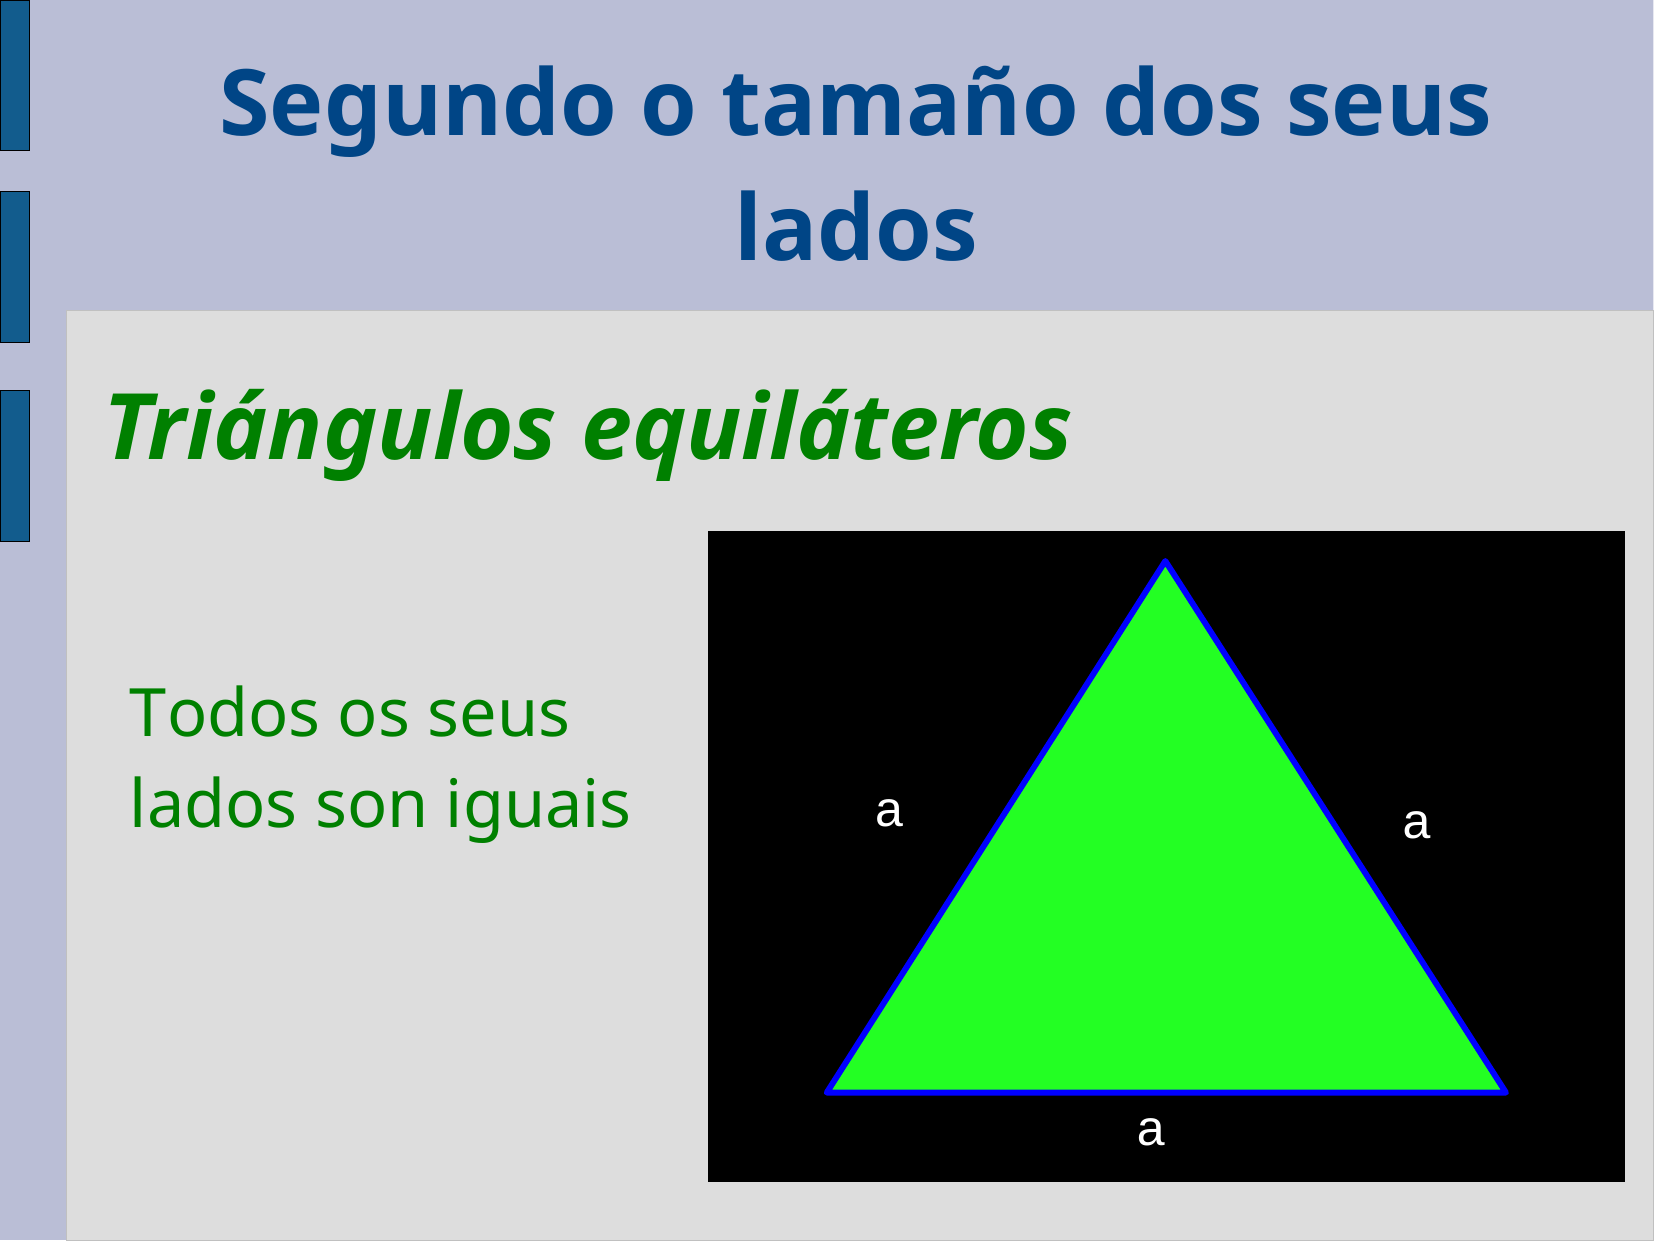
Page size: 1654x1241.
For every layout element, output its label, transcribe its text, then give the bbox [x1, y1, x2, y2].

text_box a [1387, 785, 1506, 857]
text_box a [860, 773, 979, 845]
text_box a [1122, 1092, 1241, 1164]
list Todos os seus lados son iguais [59, 665, 676, 945]
text_box Triángulos equiláteros [88, 354, 1182, 497]
title Segundo o tamaño dos seus lados [88, 59, 1625, 267]
text_box [708, 531, 1625, 1182]
